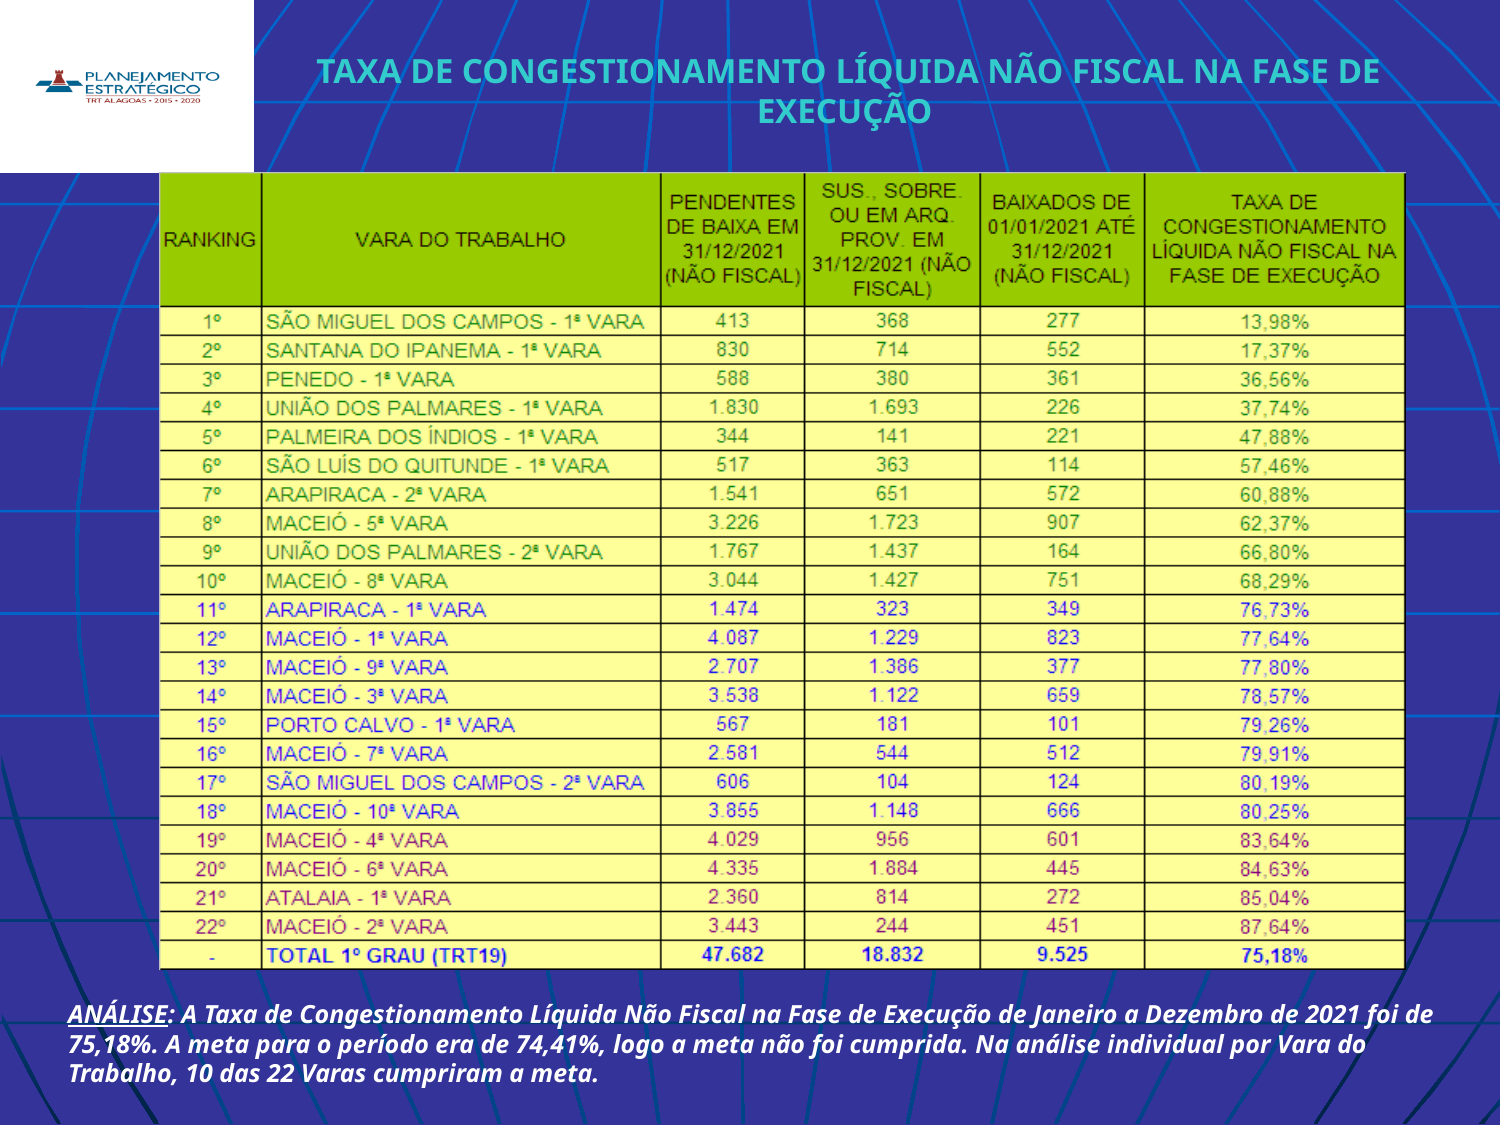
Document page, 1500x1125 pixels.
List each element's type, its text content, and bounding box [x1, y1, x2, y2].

text_box TAXA DE CONGESTIONAMENTO LÍQUIDA NÃO FISCAL NA FASE DE EXECUÇÃO [242, 42, 1448, 138]
picture [0, 0, 1406, 970]
text_box ANÁLISE: A Taxa de Congestionamento Líquida Não Fiscal na Fase de Execução de Janeiro a Dezembro de 2021 foi de 75,18%. A meta para o período era de 74,41%, logo a meta não foi cumprida. Na análise individual por Vara do Trabalho, 10 das 22 Varas cumpriram a meta. [53, 990, 1459, 1125]
